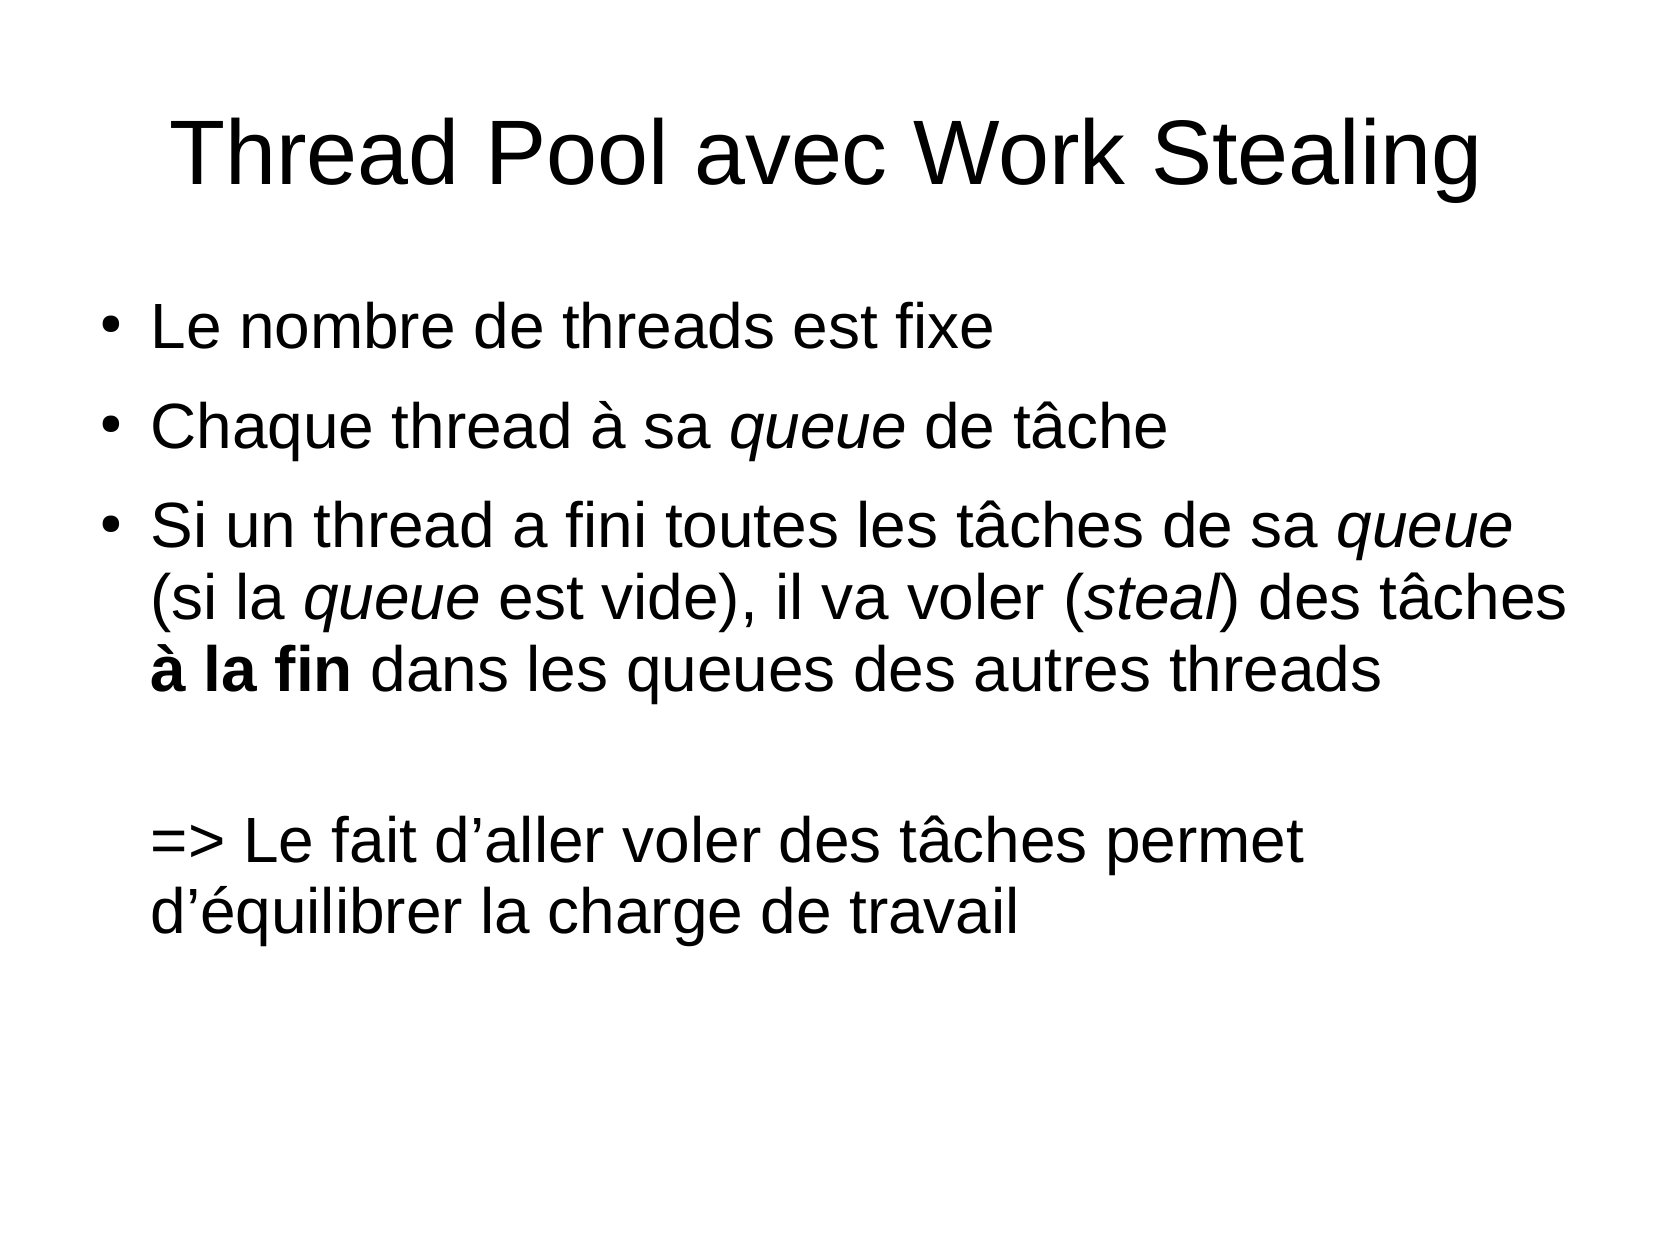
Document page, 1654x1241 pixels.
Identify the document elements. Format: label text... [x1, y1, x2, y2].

title Thread Pool avec Work Stealing [82, 49, 1571, 257]
list Le nombre de threads est fixe Chaque thread à sa queue de tâche Si un thread a fini toutes les tâches de sa queue (si la queue est vide), il va voler (steal) des tâches à la fin dans les queues des autres threads => Le fait d’aller voler des tâches permet d’équilibrer la charge de travail [82, 290, 1571, 1010]
